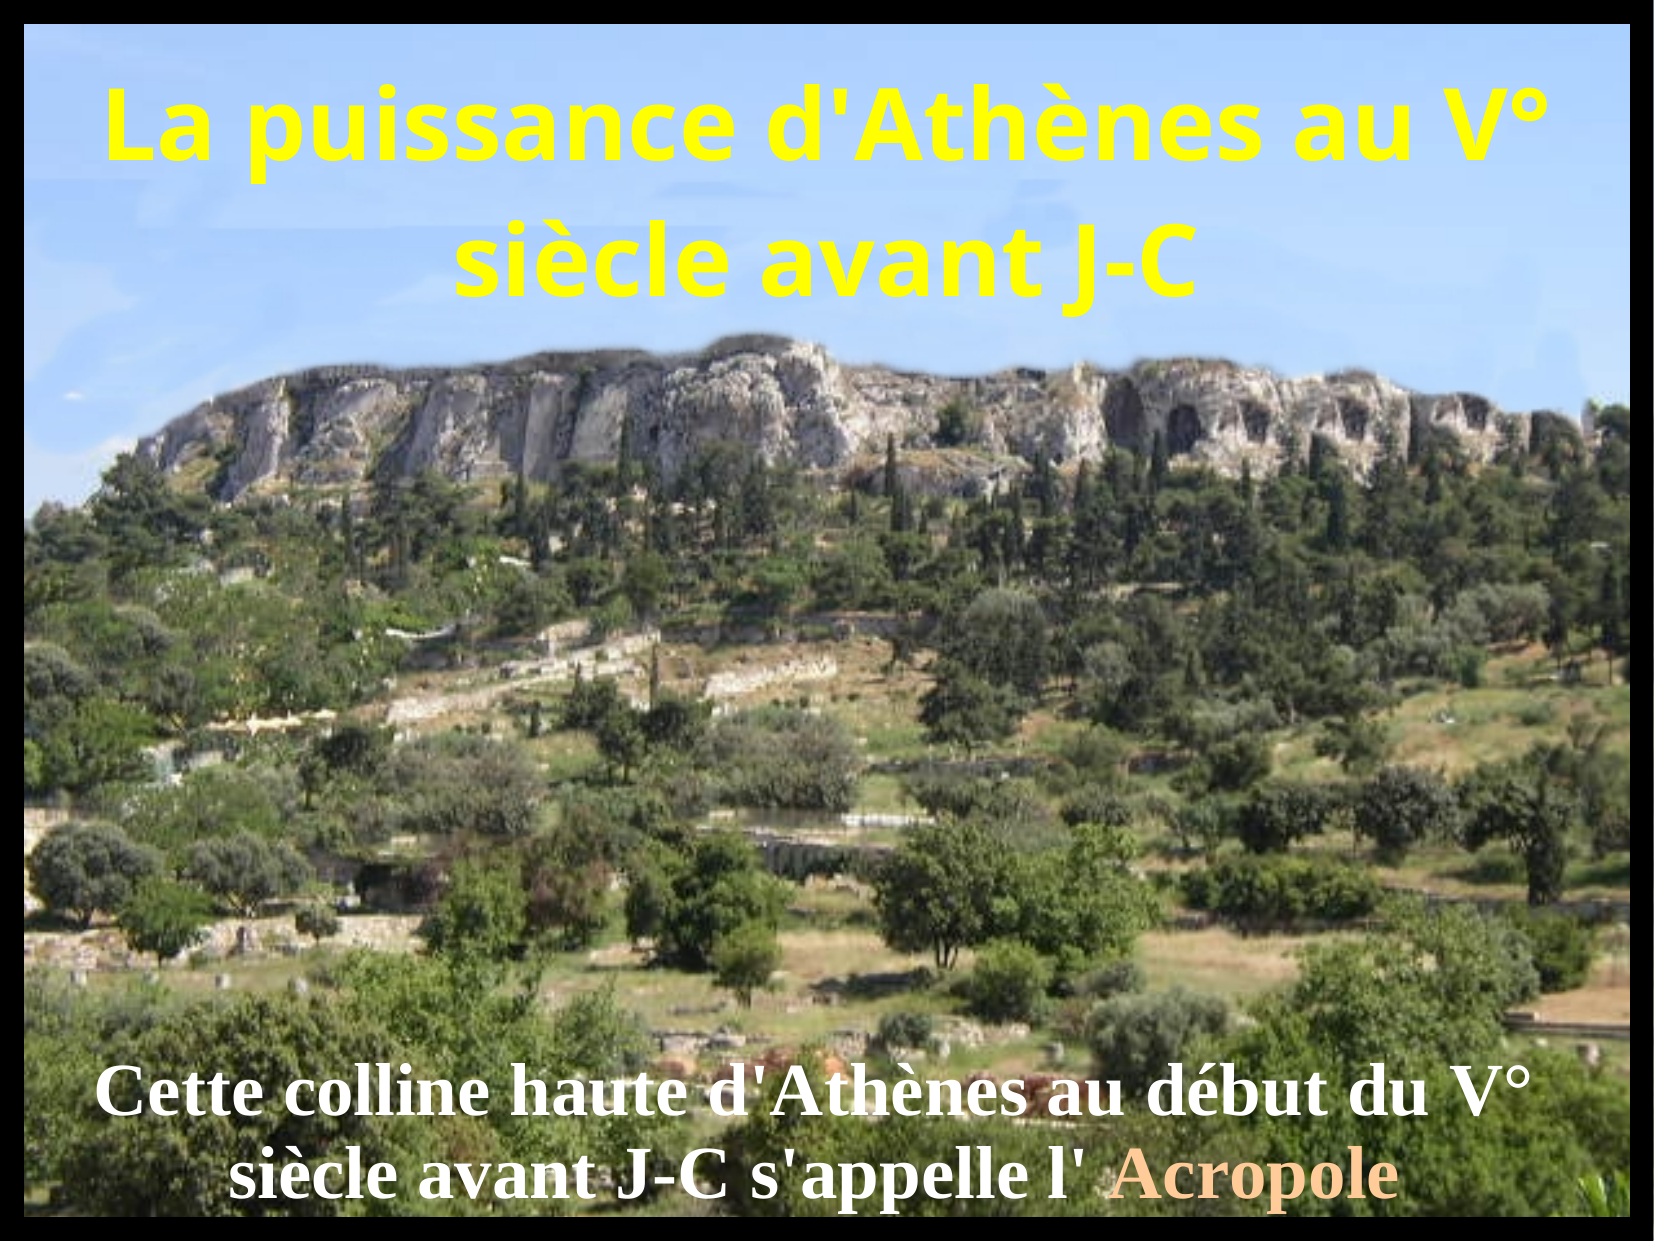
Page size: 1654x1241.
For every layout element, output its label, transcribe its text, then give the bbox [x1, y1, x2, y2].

text_box La puissance d'Athènes au V° siècle avant J-C [61, 53, 1592, 286]
text_box Cette colline haute d'Athènes au début du V° siècle avant J-C s'appelle l' Acropole [24, 1048, 1604, 1215]
picture [24, 24, 1630, 1217]
